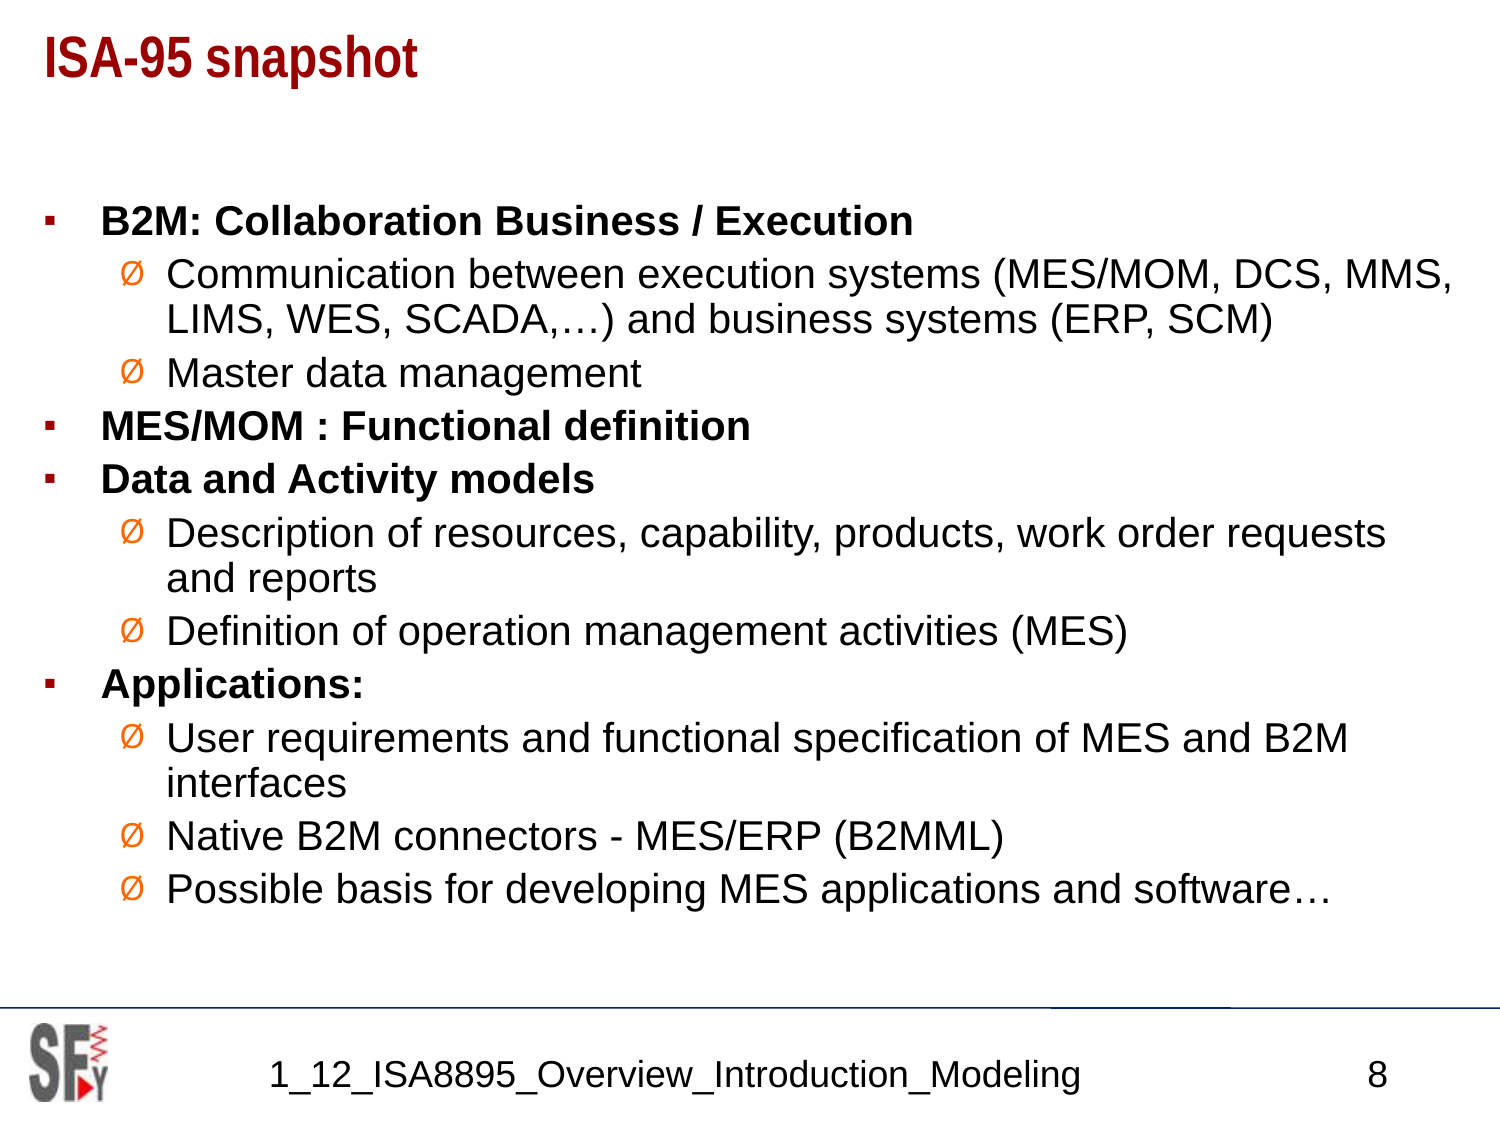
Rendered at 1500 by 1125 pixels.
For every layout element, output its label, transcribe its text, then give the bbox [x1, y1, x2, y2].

slide_number <numéro> [1352, 1034, 1490, 1103]
title ISA-95 snapshot [29, 12, 1471, 138]
footer 1_12_ISA8895_Overview_Introduction_Modeling [253, 1034, 1336, 1103]
picture [29, 1023, 108, 1102]
list B2M: Collaboration Business / Execution Communication between execution systems (MES/MOM, DCS, MMS, LIMS, WES, SCADA,…) and business systems (ERP, SCM) Master data management MES/MOM : Functional definition Data and Activity models Description of resources, capability, products, work order requests and reports Definition of operation management activities (MES) Applications: User requirements and functional specification of MES and B2M interfaces Native B2M connectors - MES/ERP (B2MML) Possible basis for developing MES applications and software… [29, 184, 1471, 988]
